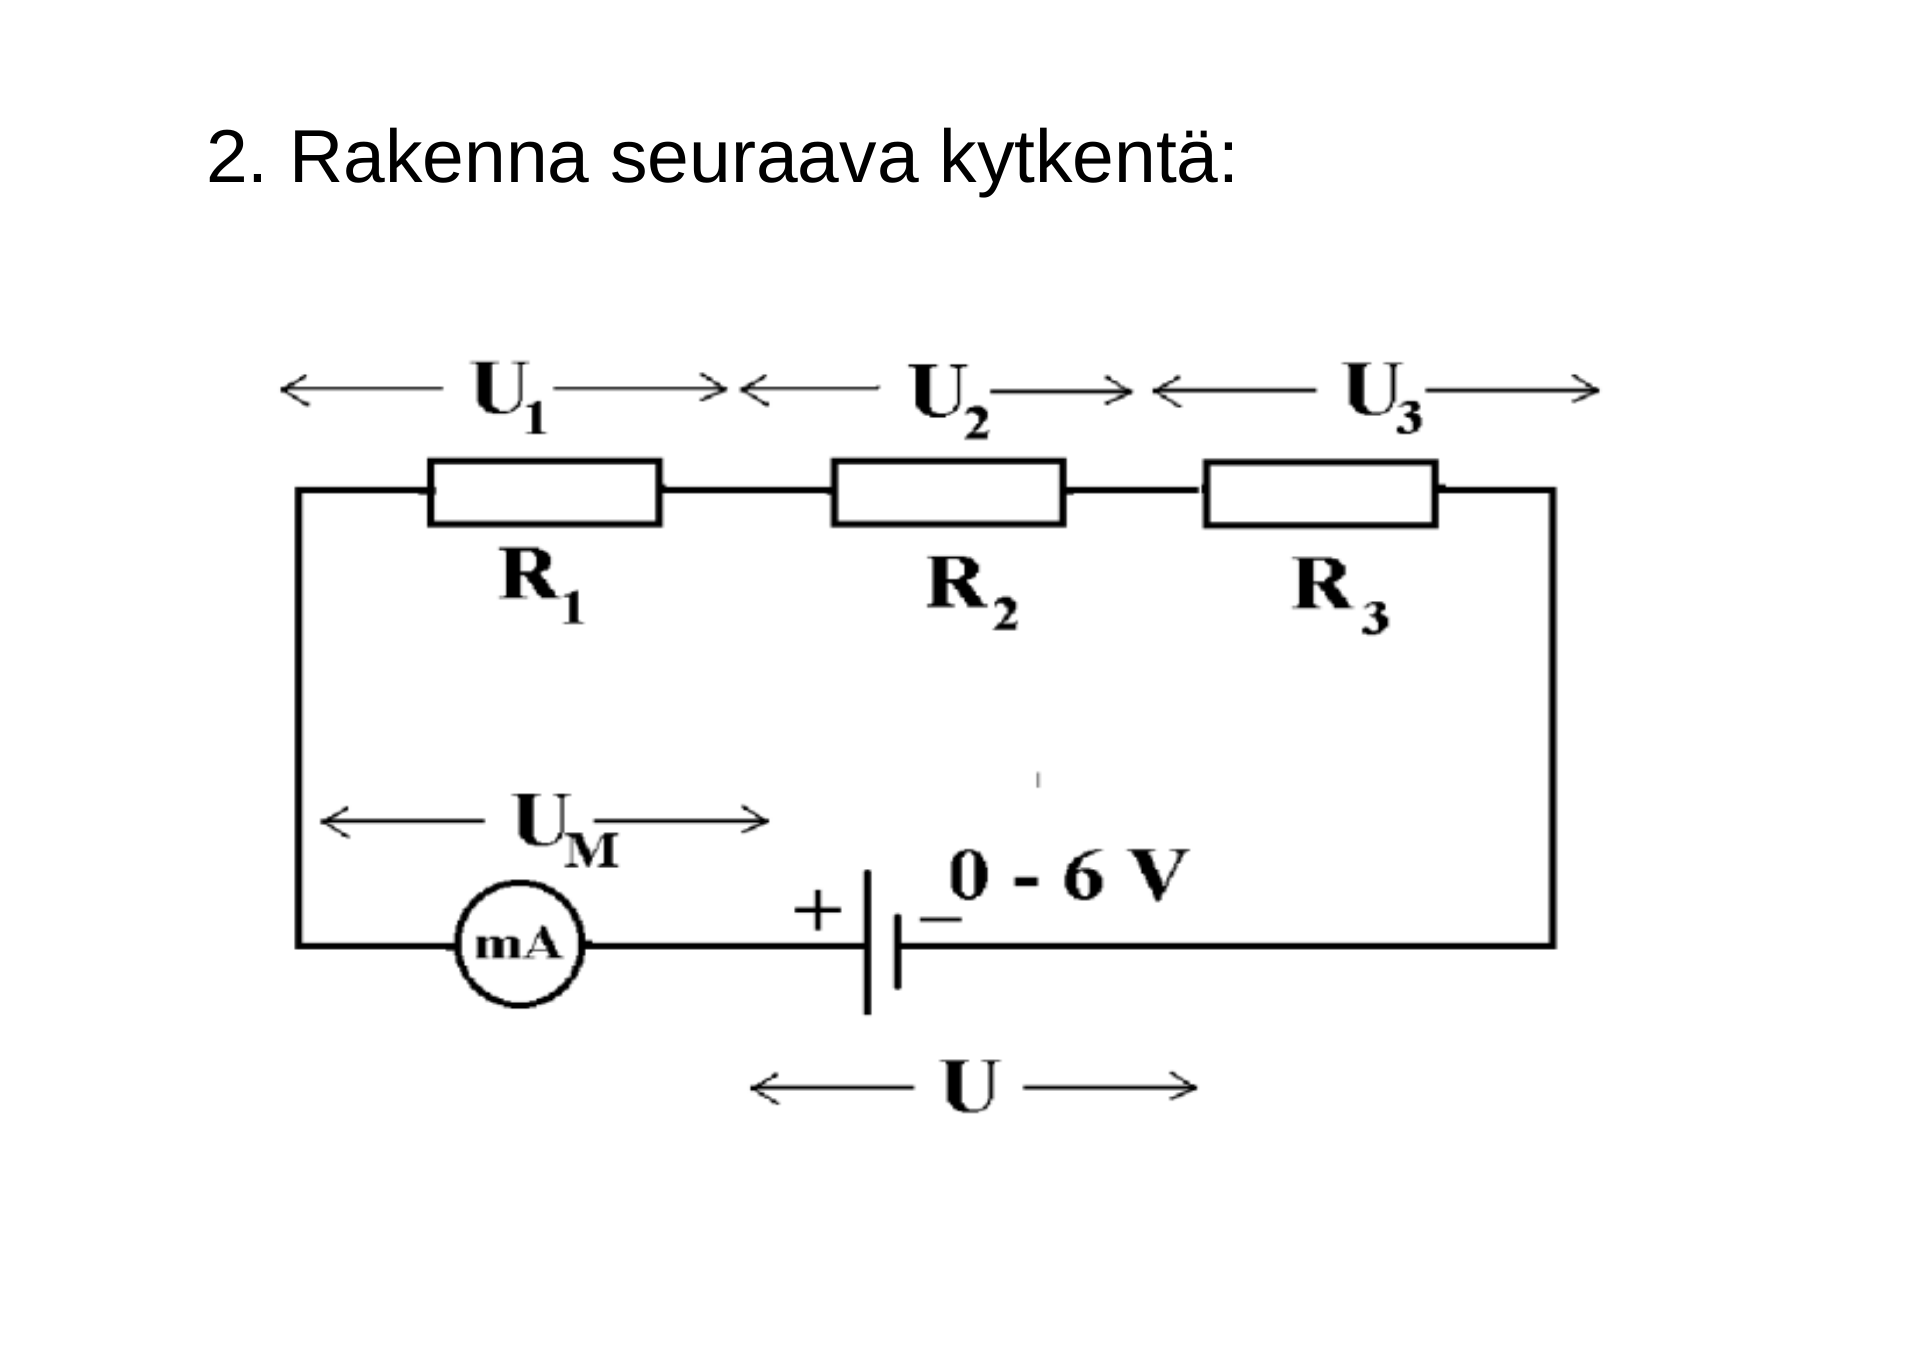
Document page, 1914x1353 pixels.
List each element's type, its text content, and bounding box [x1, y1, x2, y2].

picture [136, 270, 1743, 1245]
text_box 2. Rakenna seuraava kytkentä: [191, 103, 1764, 289]
